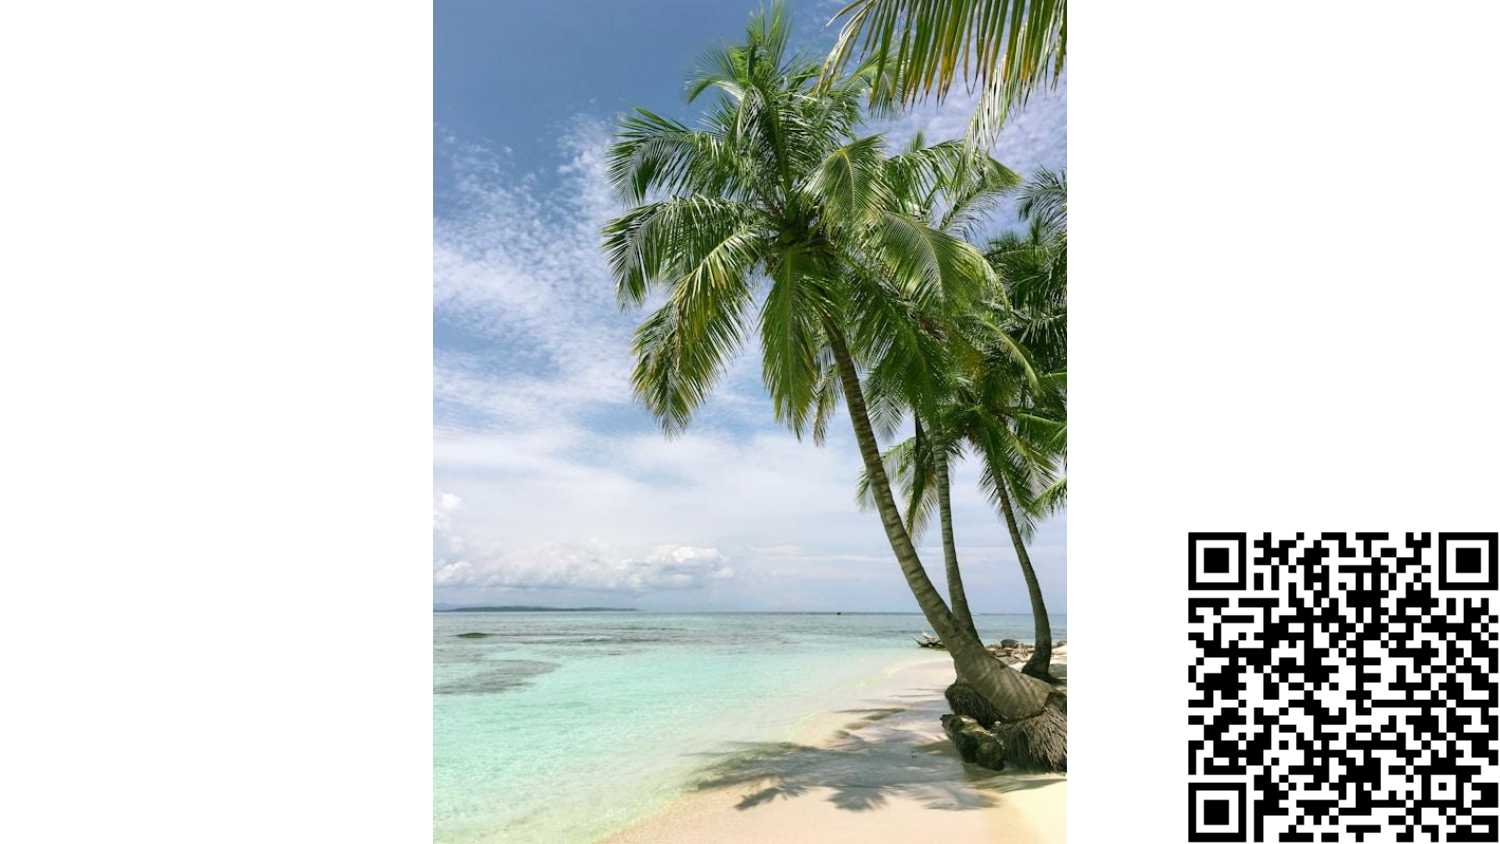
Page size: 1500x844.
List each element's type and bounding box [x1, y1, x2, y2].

picture [1187, 531, 1500, 844]
picture [433, 0, 1067, 844]
